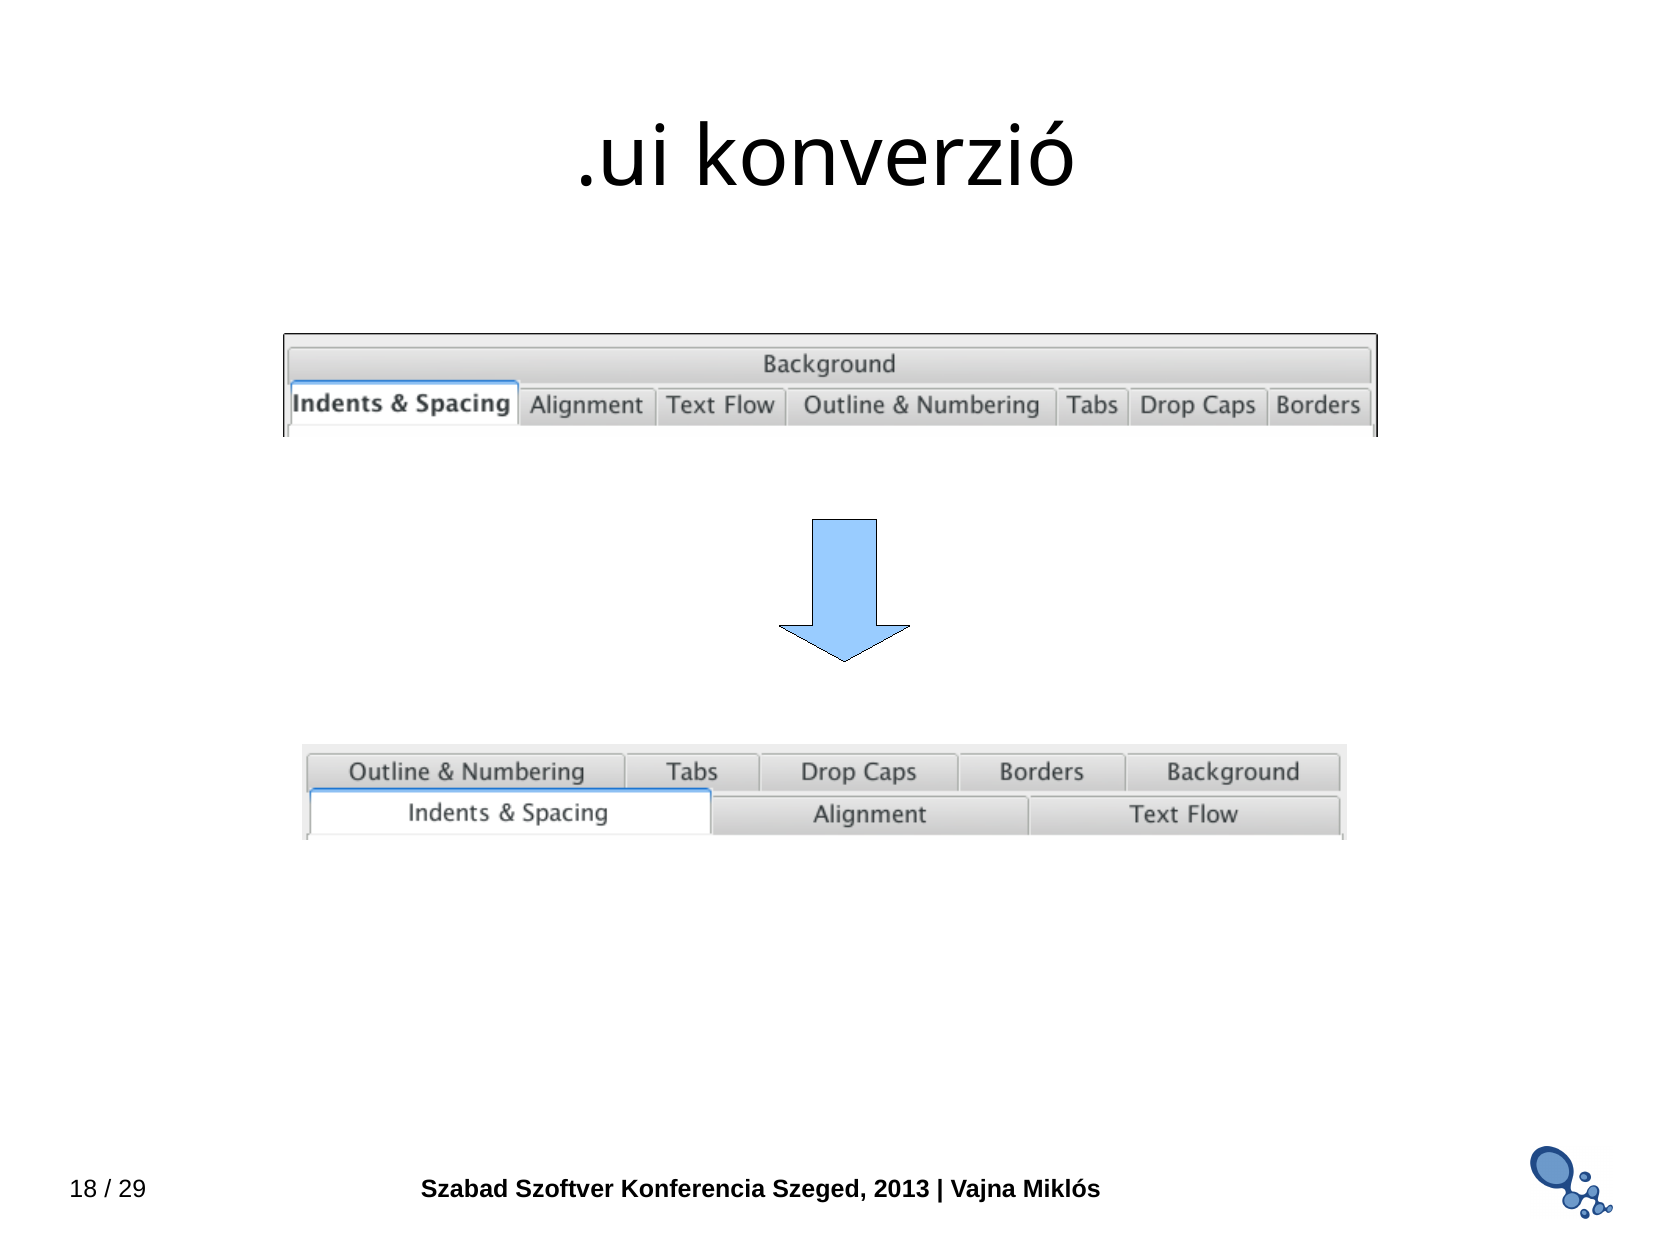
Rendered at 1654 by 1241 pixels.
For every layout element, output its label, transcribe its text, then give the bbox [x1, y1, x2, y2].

text_box [779, 519, 910, 662]
picture [302, 744, 1347, 840]
picture [283, 333, 1378, 438]
title .ui konverzió [82, 49, 1571, 257]
picture [1530, 1146, 1613, 1219]
